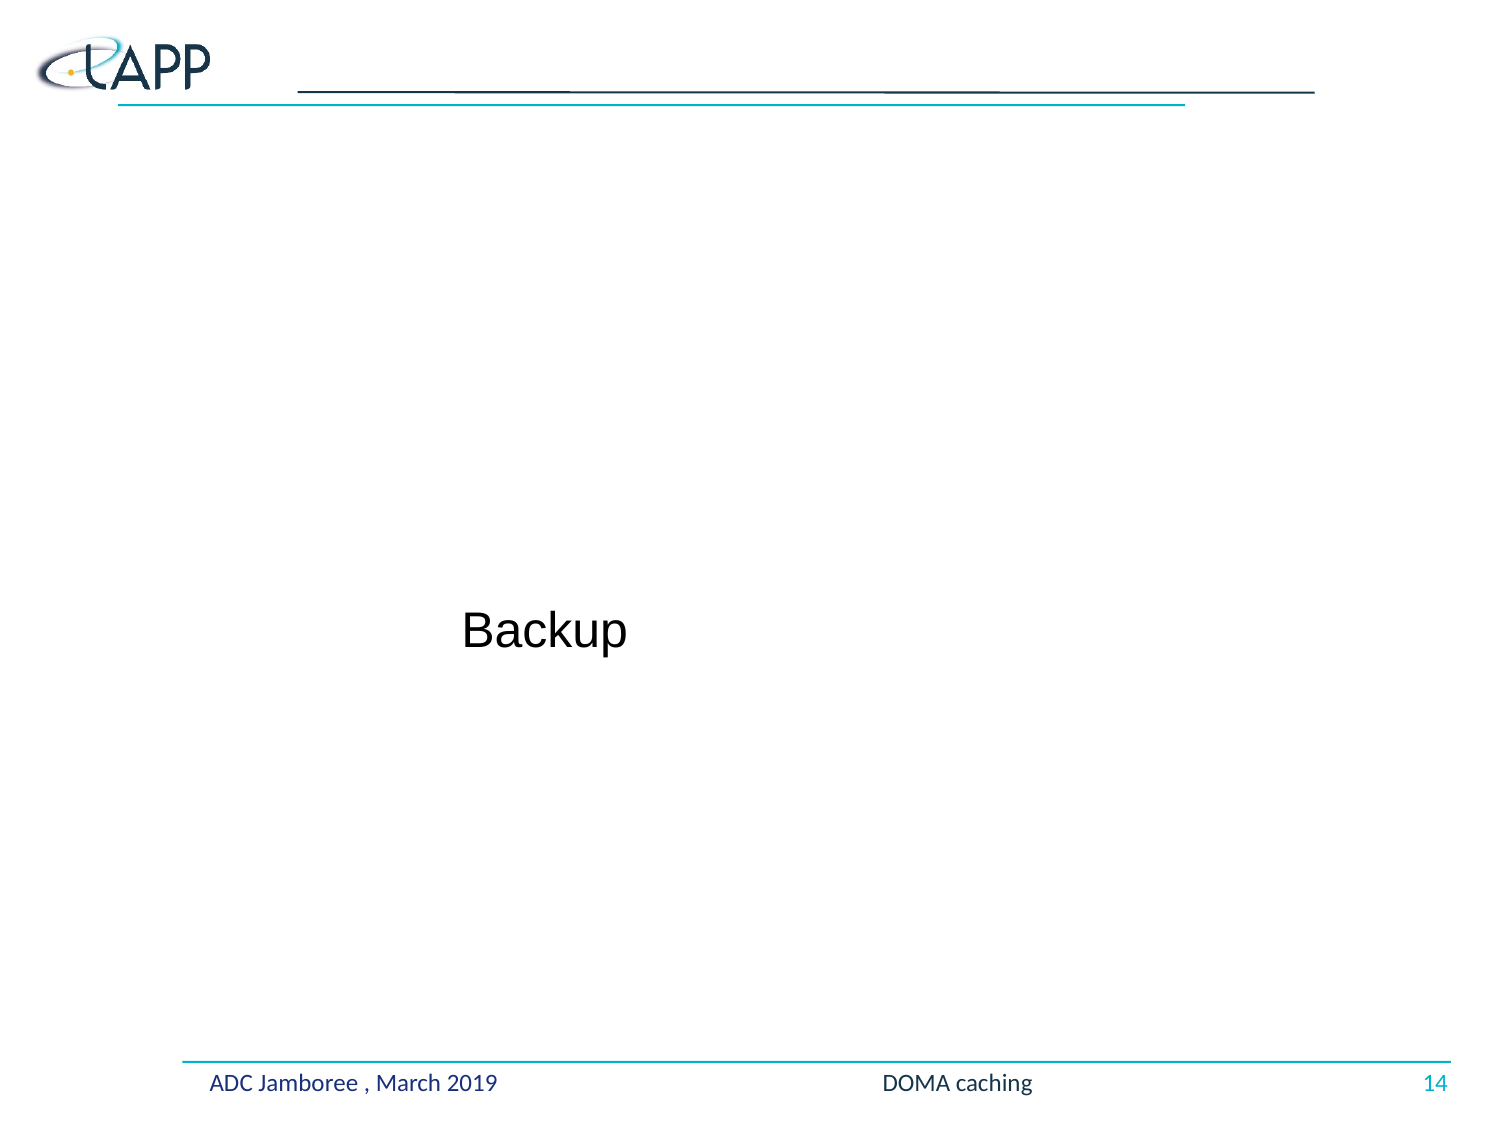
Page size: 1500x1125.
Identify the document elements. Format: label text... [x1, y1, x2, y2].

slide_number ADC Jamboree , March 2019 [194, 1058, 628, 1111]
picture [32, 33, 210, 93]
text_box DOMA caching [704, 1058, 1211, 1111]
slide_number 1 [1293, 1058, 1463, 1111]
title Backup [446, 590, 1288, 665]
